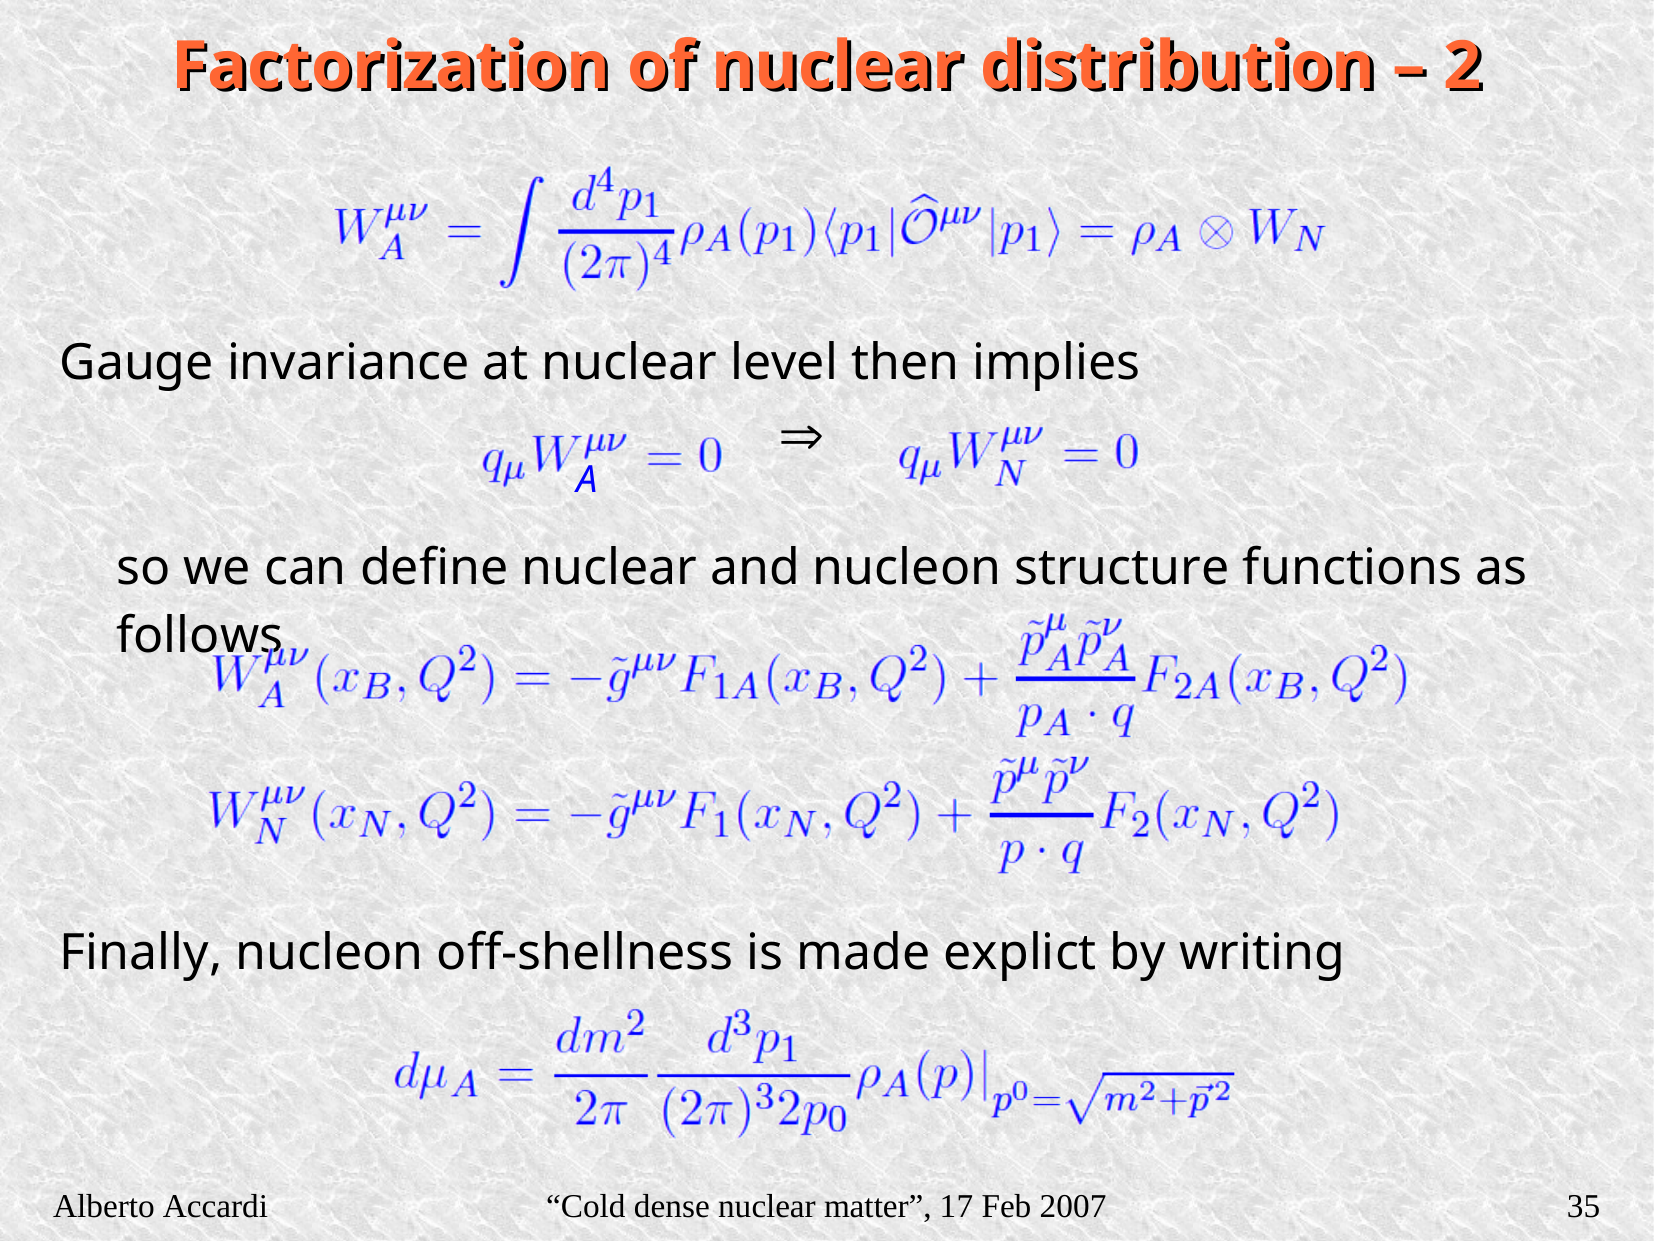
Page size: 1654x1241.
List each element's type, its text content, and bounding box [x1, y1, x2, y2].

text_box Finally, nucleon off-shellness is made explict by writing [44, 909, 1634, 985]
text_box Gauge invariance at nuclear level then implies so we can define nuclear and nucleon structure functions as follows [44, 318, 1634, 635]
picture [0, 0, 1654, 1241]
text_box A [561, 445, 614, 506]
text_box Factorization of nuclear distribution – 2 [29, 5, 1625, 133]
text_box  [764, 406, 852, 498]
